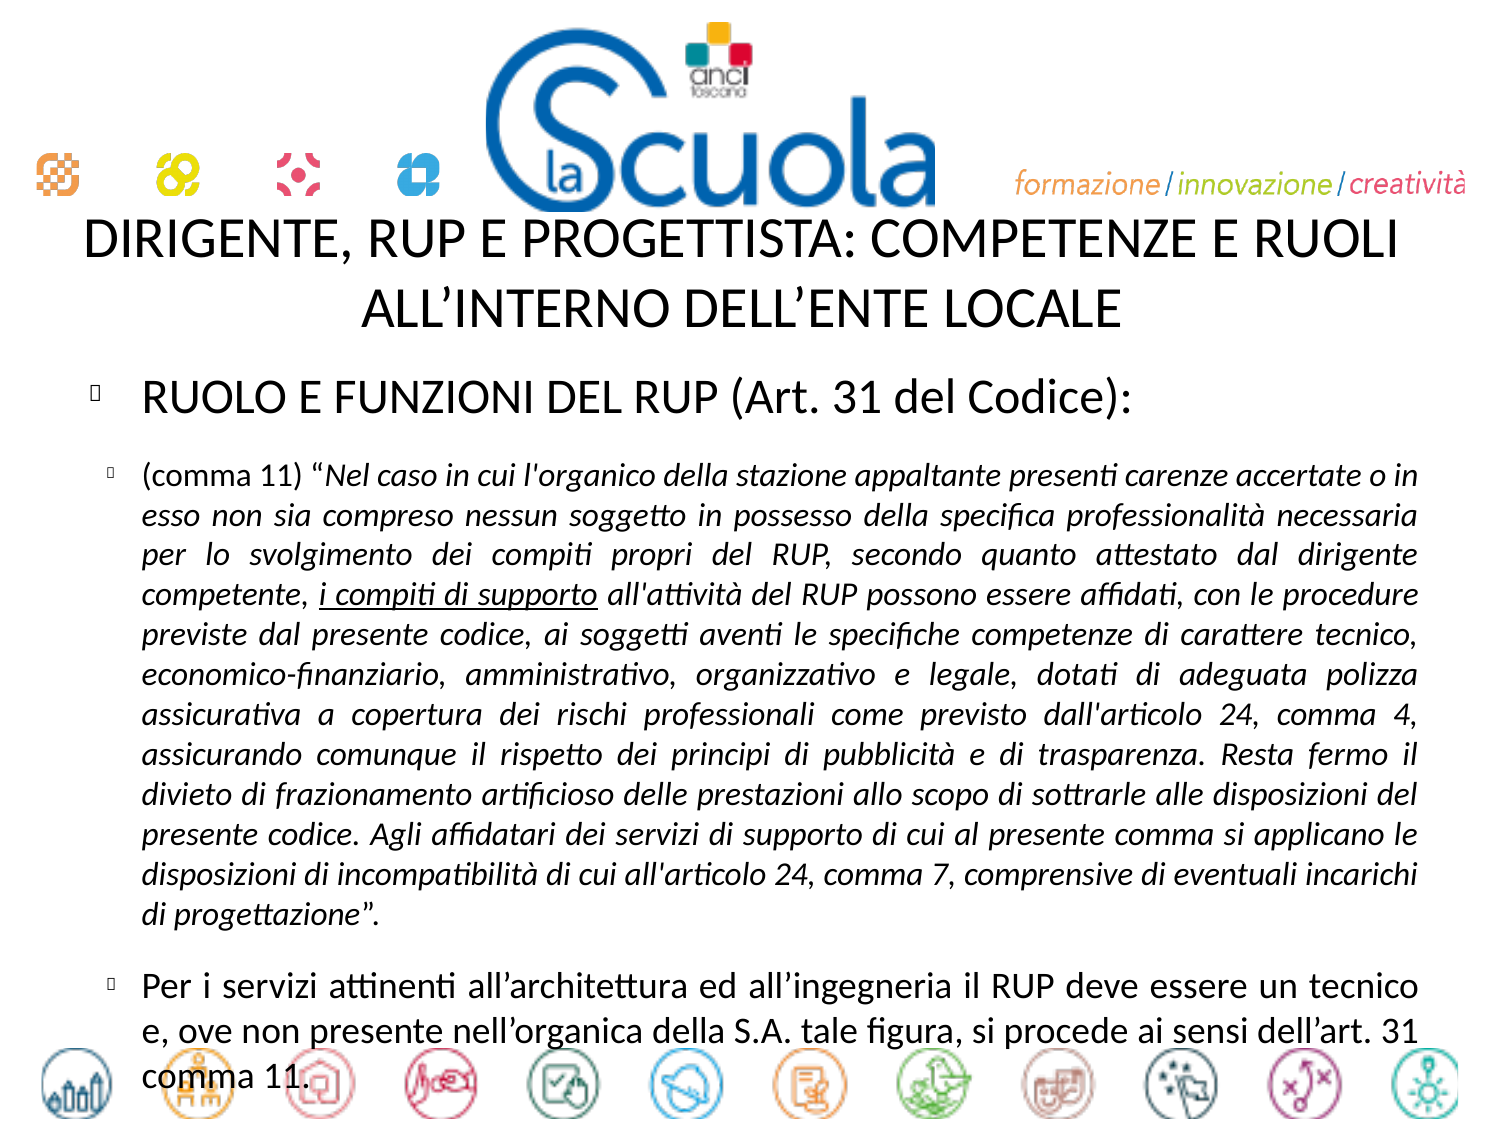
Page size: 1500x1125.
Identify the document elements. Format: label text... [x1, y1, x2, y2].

text_box DIRIGENTE, RUP E PROGETTISTA: COMPETENZE E RUOLI ALL’INTERNO DELL’ENTE LOCALE [67, 175, 1418, 364]
text_box RUOLO E FUNZIONI DEL RUP (Art. 31 del Codice): (comma 11) “Nel caso in cui l'organico della stazione appaltante presenti carenze accertate o in esso non sia compreso nessun soggetto in possesso della specifica professionalità necessaria per lo svolgimento dei compiti propri del RUP, secondo quanto attestato dal dirigente competente, i compiti di supporto all'attività del RUP possono essere affidati, con le procedure previste dal presente codice, ai soggetti aventi le specifiche competenze di carattere tecnico, economico-finanziario, amministrativo, organizzativo e legale, dotati di adeguata polizza assicurativa a copertura dei rischi professionali come previsto dall'articolo 24, comma 4, assicurando comunque il rispetto dei principi di pubblicità e di trasparenza. Resta fermo il divieto di frazionamento artificioso delle prestazioni allo scopo di sottrarle alle disposizioni del presente codice. Agli affidatari dei servizi di supporto di cui al presente comma si applicano le disposizioni di incompatibilità di cui all'articolo 24, comma 7, comprensive di eventuali incarichi di progettazione”. Per i servizi attinenti all’architettura ed all’ingegneria il RUP deve essere un tecnico e, ove non presente nell’organica della S.A. tale figura, si procede ai sensi dell’art. 31 comma 11. [70, 363, 1421, 1016]
